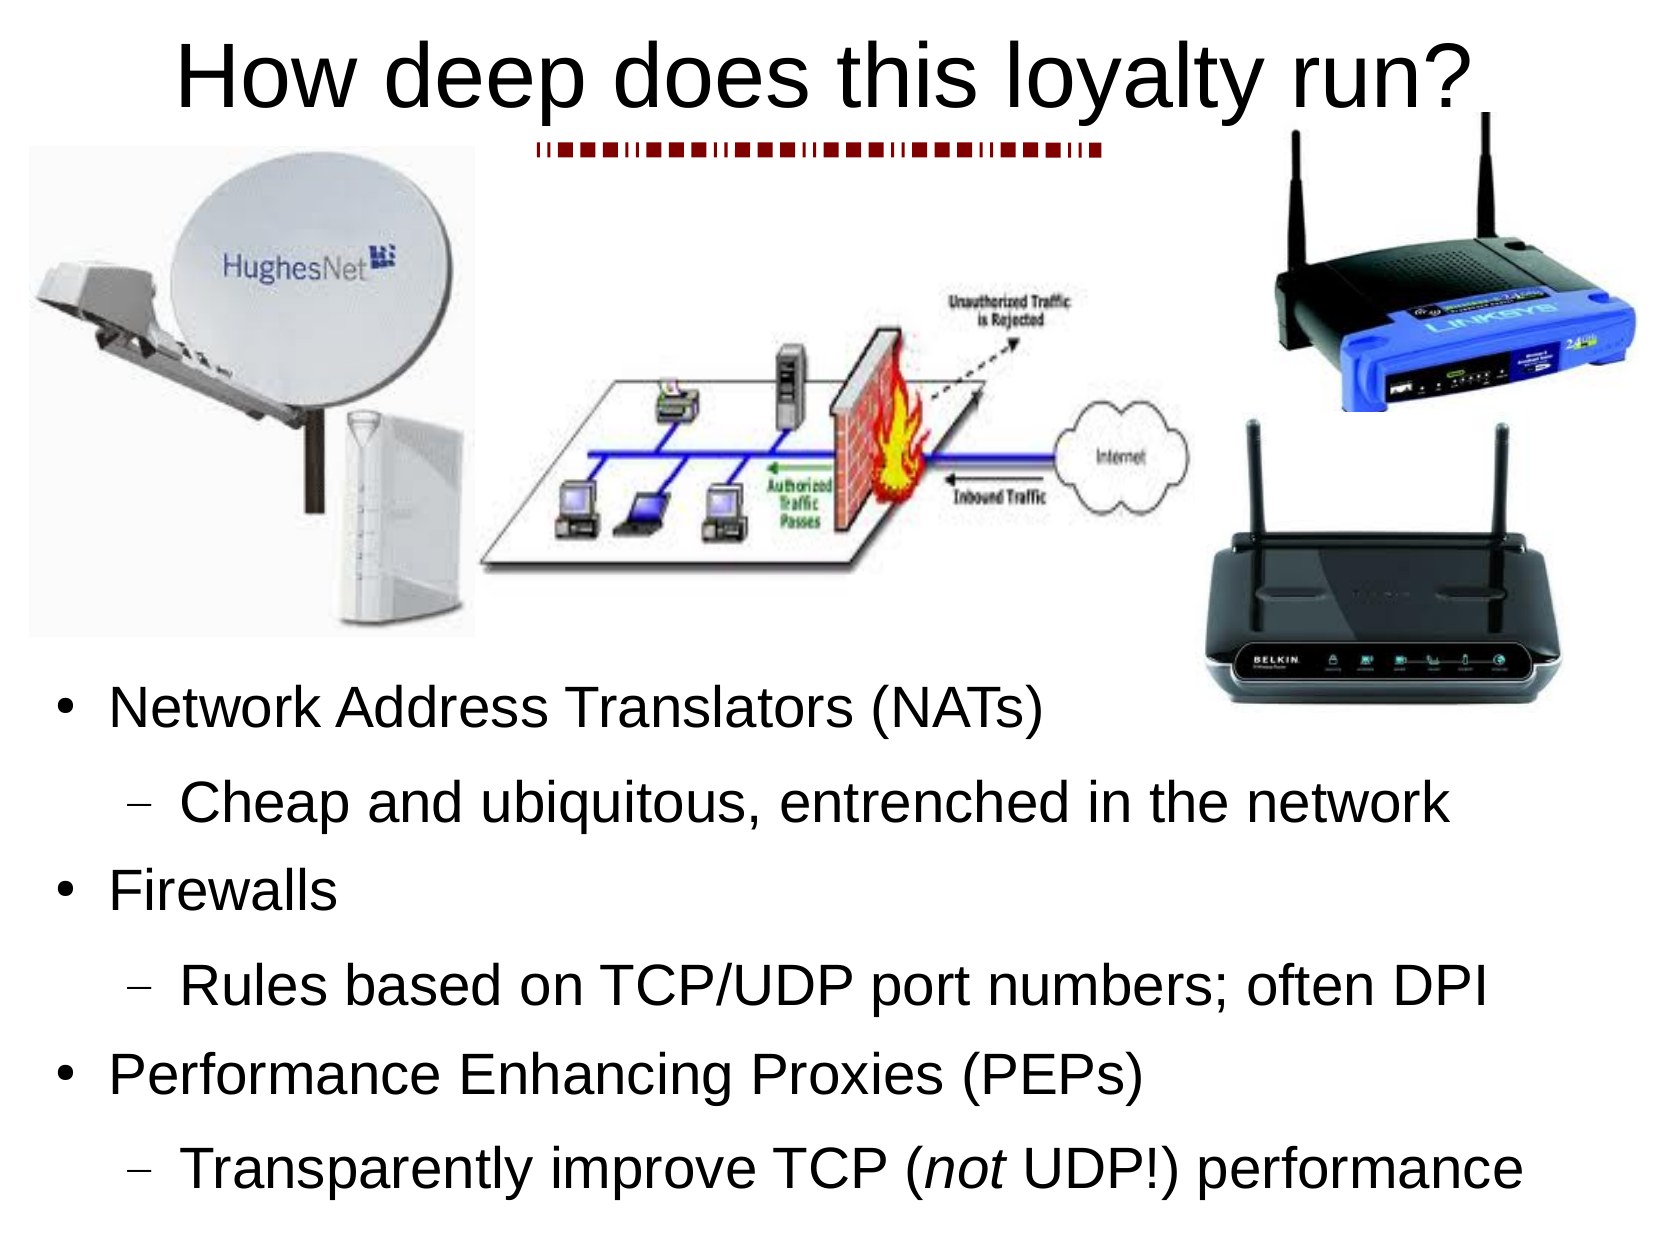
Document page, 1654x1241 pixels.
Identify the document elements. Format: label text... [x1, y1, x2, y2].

list Network Address Translators (NATs) Cheap and ubiquitous, entrenched in the network Firewalls Rules based on TCP/UDP port numbers; often DPI Performance Enhancing Proxies (PEPs) Transparently improve TCP (not UDP!) performance [37, 675, 1613, 1202]
title How deep does this loyalty run? [75, 0, 1576, 173]
picture [29, 112, 1639, 713]
